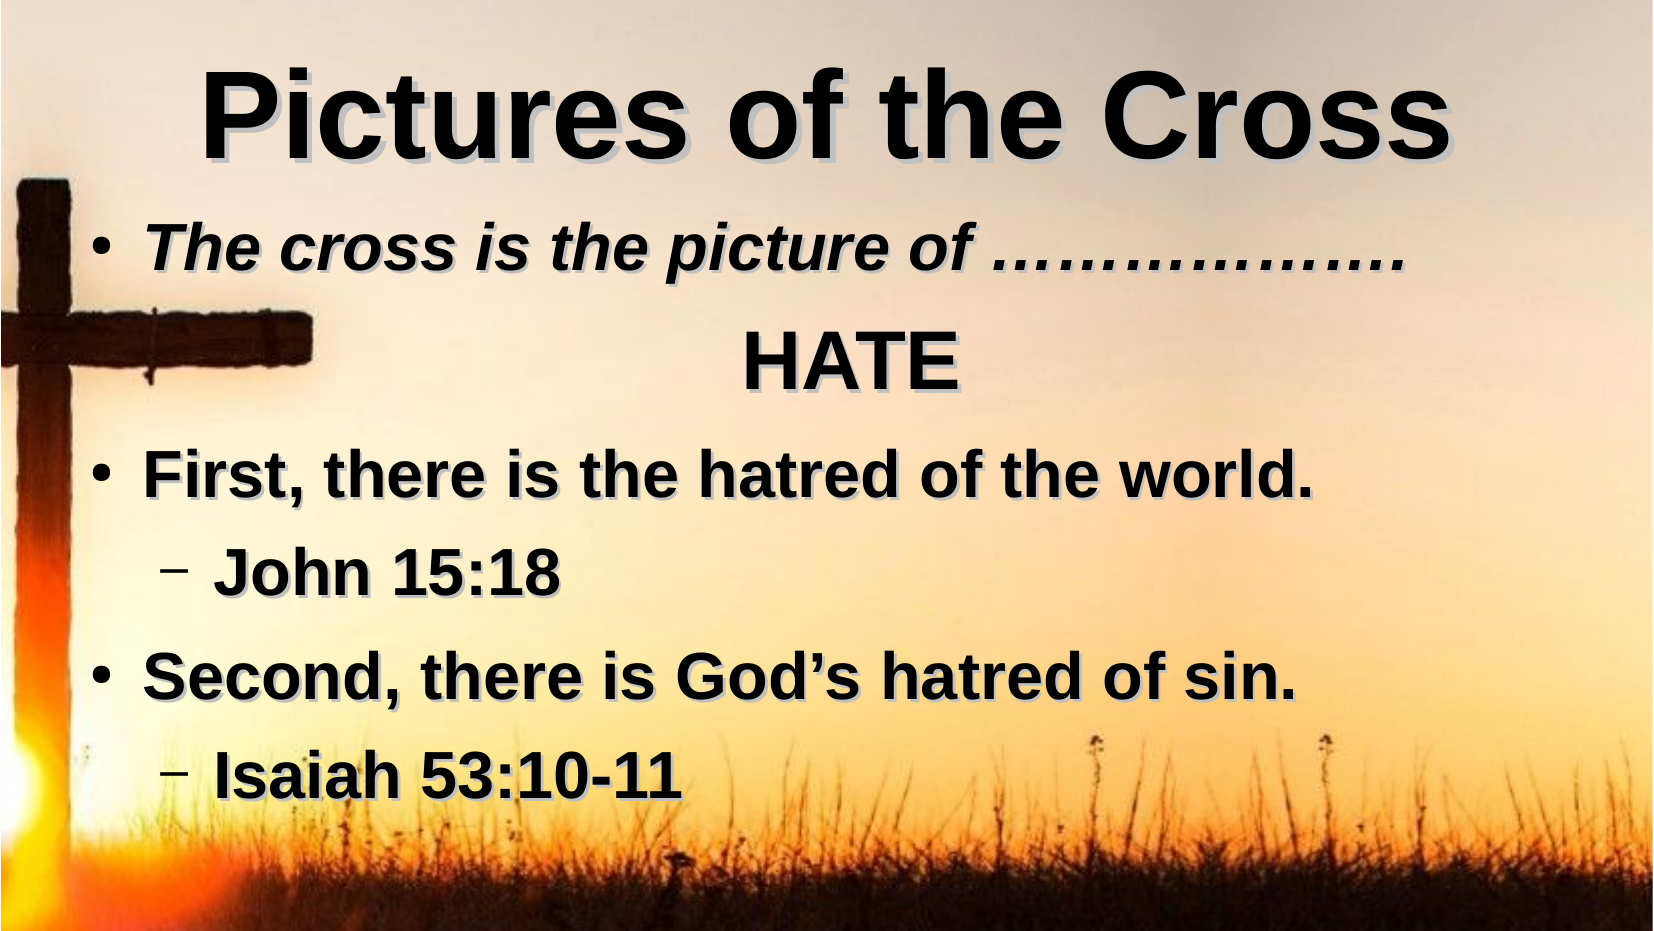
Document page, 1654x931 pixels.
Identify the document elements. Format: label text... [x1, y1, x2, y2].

list The cross is the picture of ………………. HATE First, there is the hatred of the world. John 15:18 Second, there is God’s hatred of sin. Isaiah 53:10-11 [71, 210, 1561, 908]
picture [1, 0, 1653, 931]
title Pictures of the Cross [82, 37, 1571, 193]
